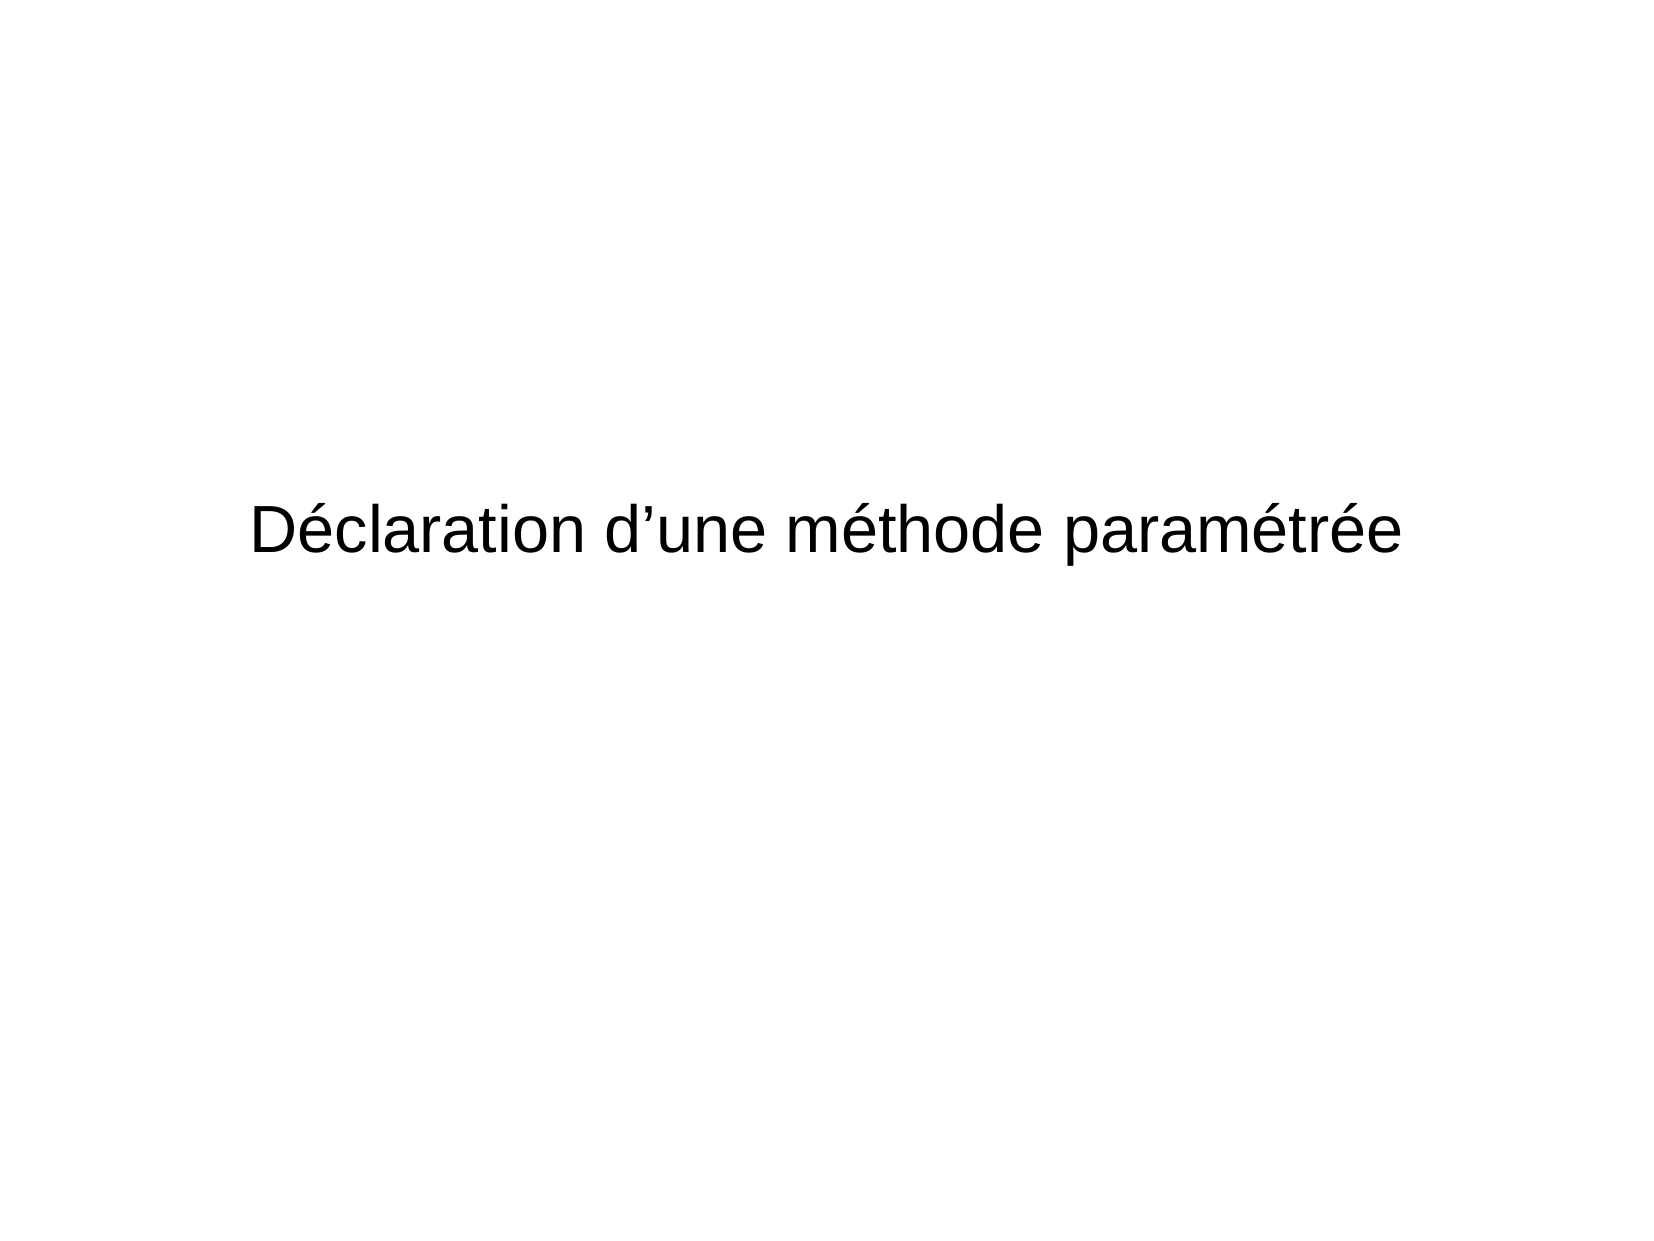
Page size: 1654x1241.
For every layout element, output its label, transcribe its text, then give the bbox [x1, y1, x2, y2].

subtitle Déclaration d’une méthode paramétrée [82, 49, 1571, 1010]
